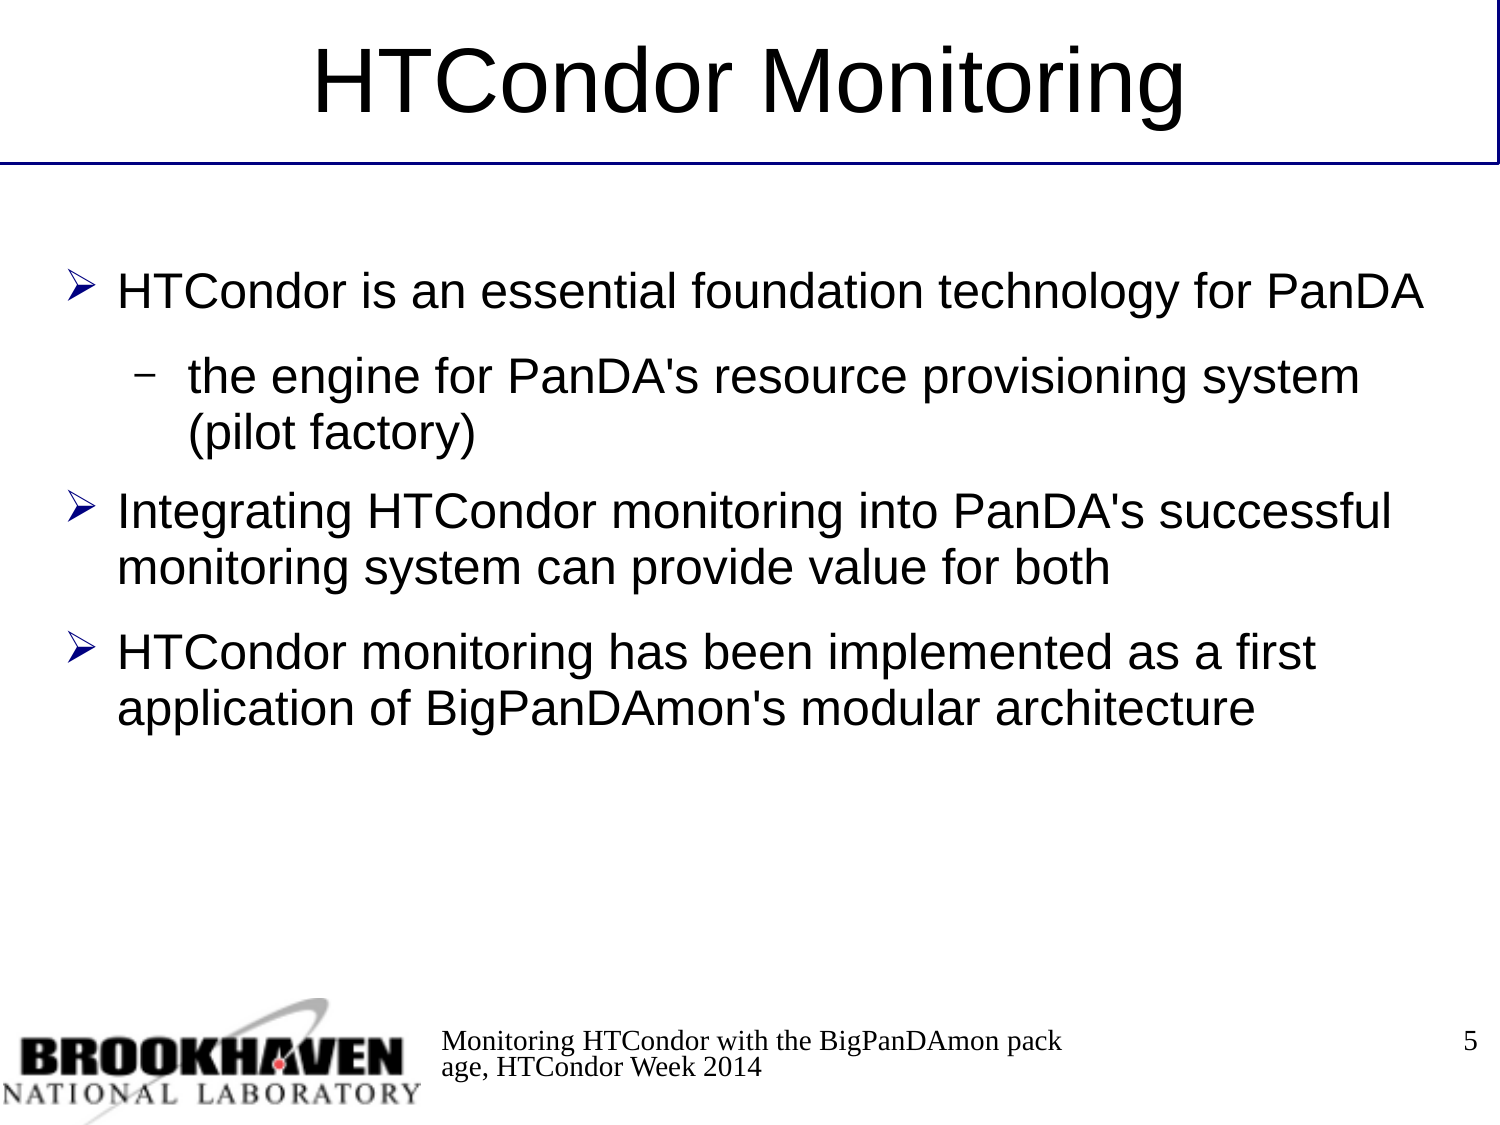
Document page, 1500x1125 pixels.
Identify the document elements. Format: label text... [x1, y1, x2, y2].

picture [3, 998, 421, 1125]
list HTCondor is an essential foundation technology for PanDA the engine for PanDA's resource provisioning system (pilot factory) Integrating HTCondor monitoring into PanDA's successful monitoring system can provide value for both HTCondor monitoring has been implemented as a first application of BigPanDAmon's modular architecture [45, 263, 1466, 916]
title HTCondor Monitoring [75, 27, 1425, 134]
